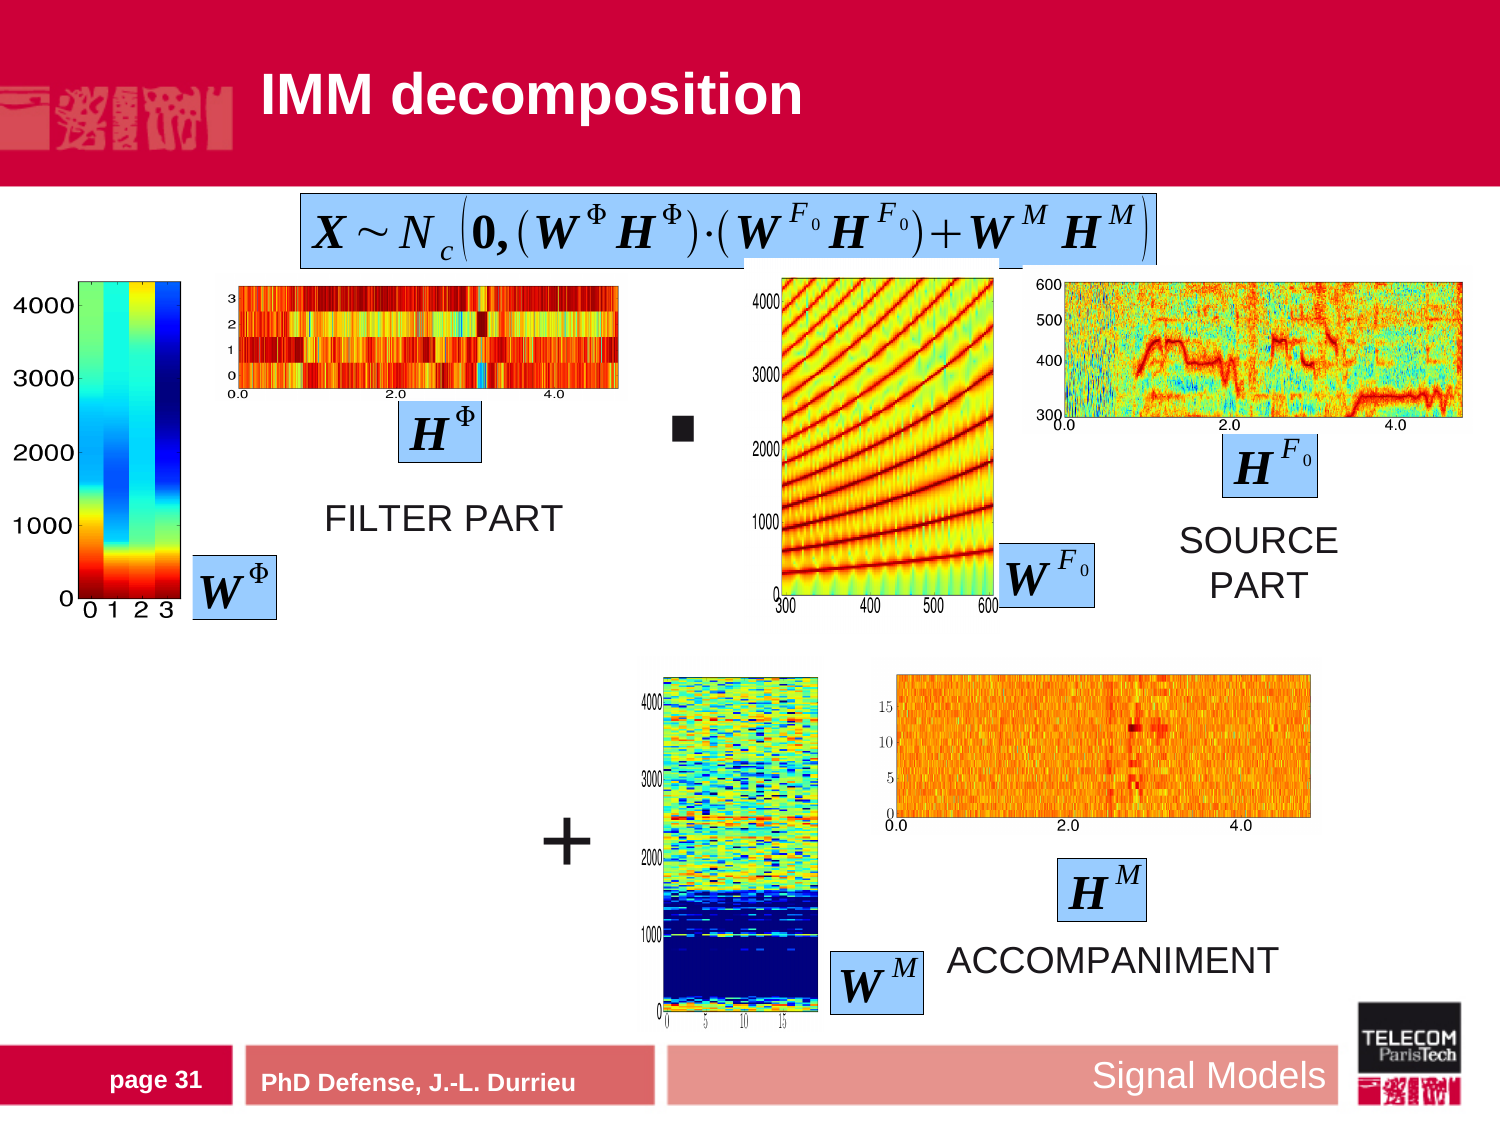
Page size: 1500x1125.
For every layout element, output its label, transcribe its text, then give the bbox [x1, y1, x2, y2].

chart [1000, 543, 1095, 608]
chart [830, 951, 924, 1015]
chart [1057, 858, 1147, 922]
text_box Signal Models [1012, 1036, 1342, 1112]
text_box ACCOMPANIMENT [925, 929, 1301, 989]
text_box ⋅ [635, 286, 744, 551]
text_box FILTER PART [294, 487, 595, 547]
text_box + [525, 770, 636, 901]
chart [193, 555, 277, 620]
chart [1222, 434, 1318, 498]
chart [398, 401, 482, 463]
text_box SOURCE PART [1109, 508, 1410, 569]
picture [0, 0, 1500, 1125]
title IMM decomposition [245, 23, 1459, 166]
chart [300, 193, 1157, 269]
